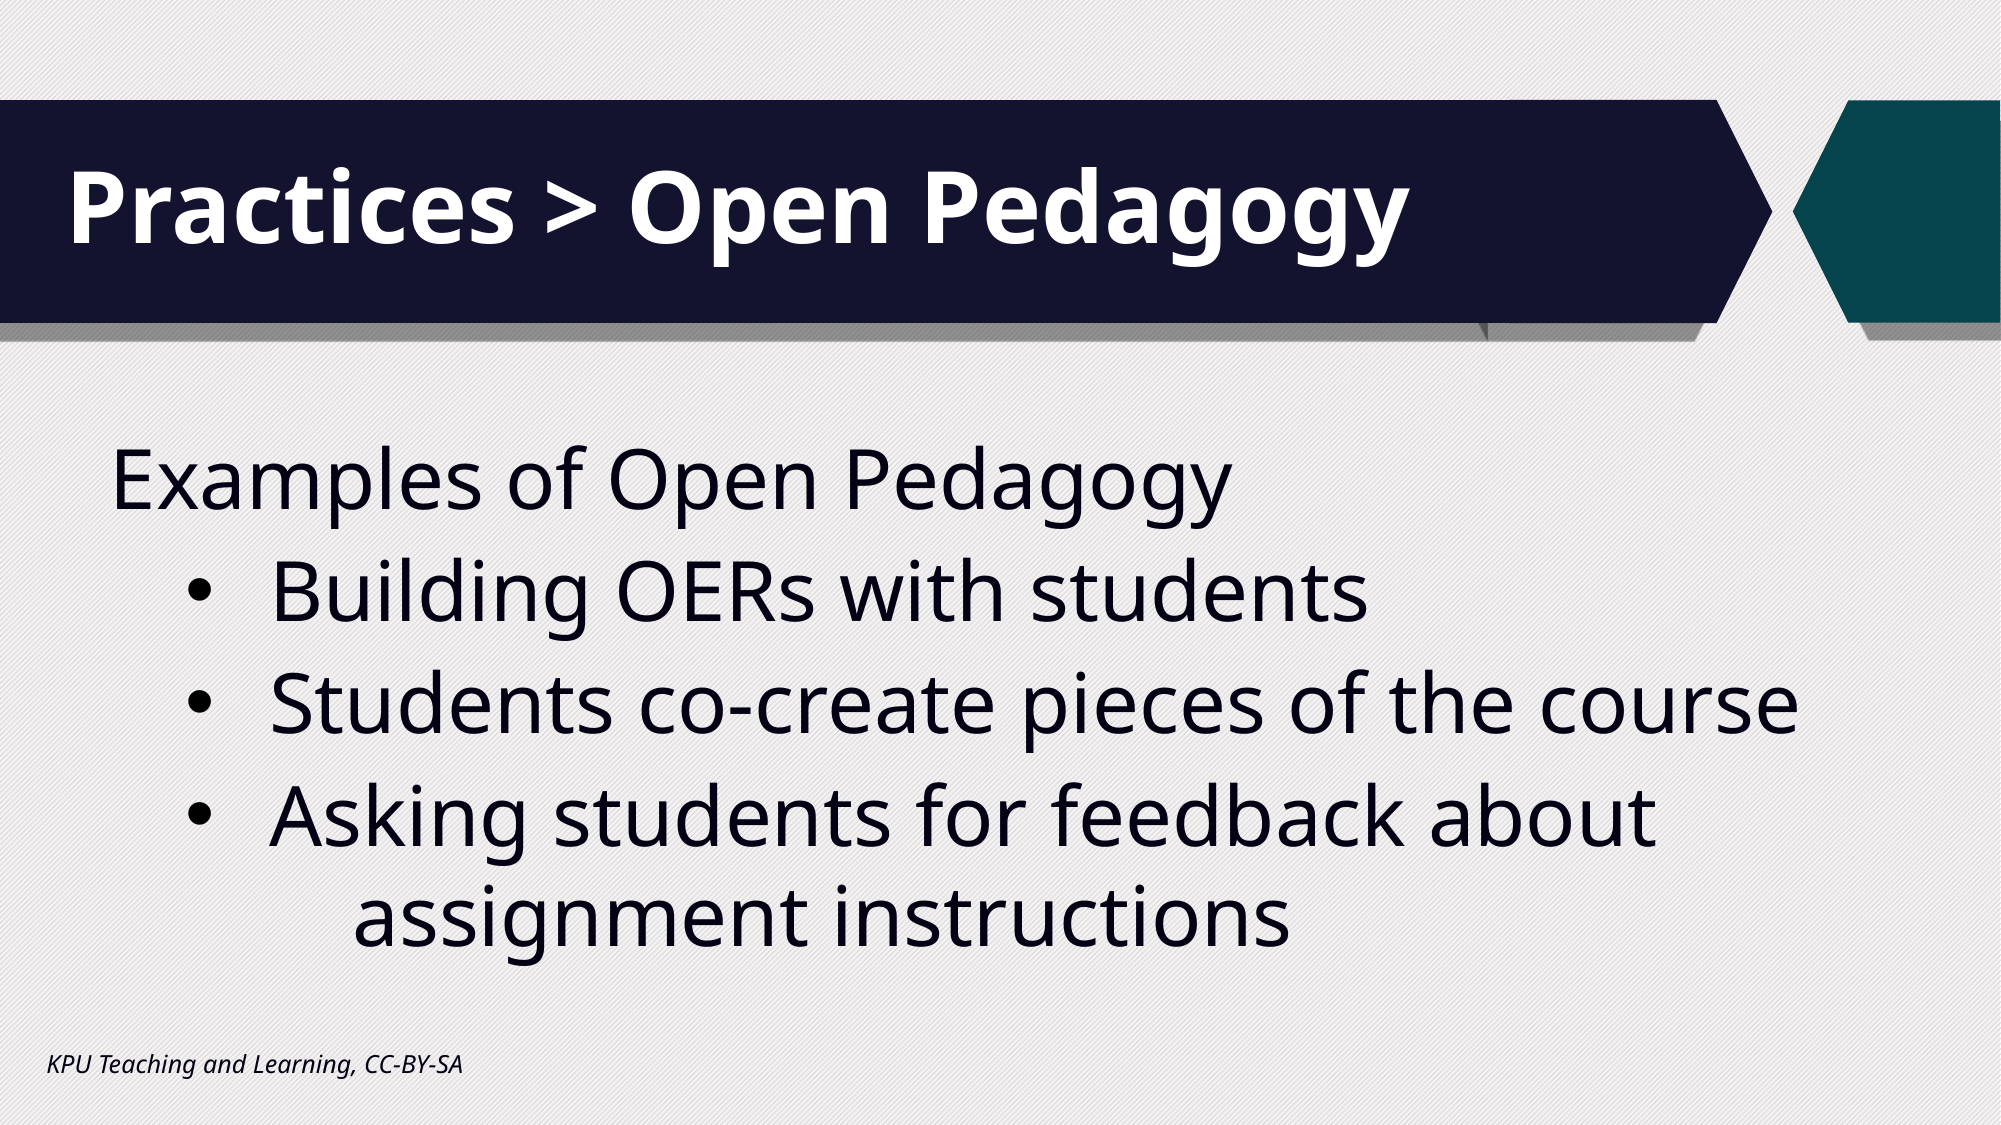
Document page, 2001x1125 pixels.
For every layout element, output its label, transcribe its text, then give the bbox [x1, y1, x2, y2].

text_box KPU Teaching and Learning, CC-BY-SA [31, 1033, 1159, 1094]
title Practices > Open Pedagogy [50, 122, 1689, 300]
list Examples of Open Pedagogy Building OERs with students Students co-create pieces of the course Asking students for feedback about assignment instructions [94, 388, 1906, 1000]
